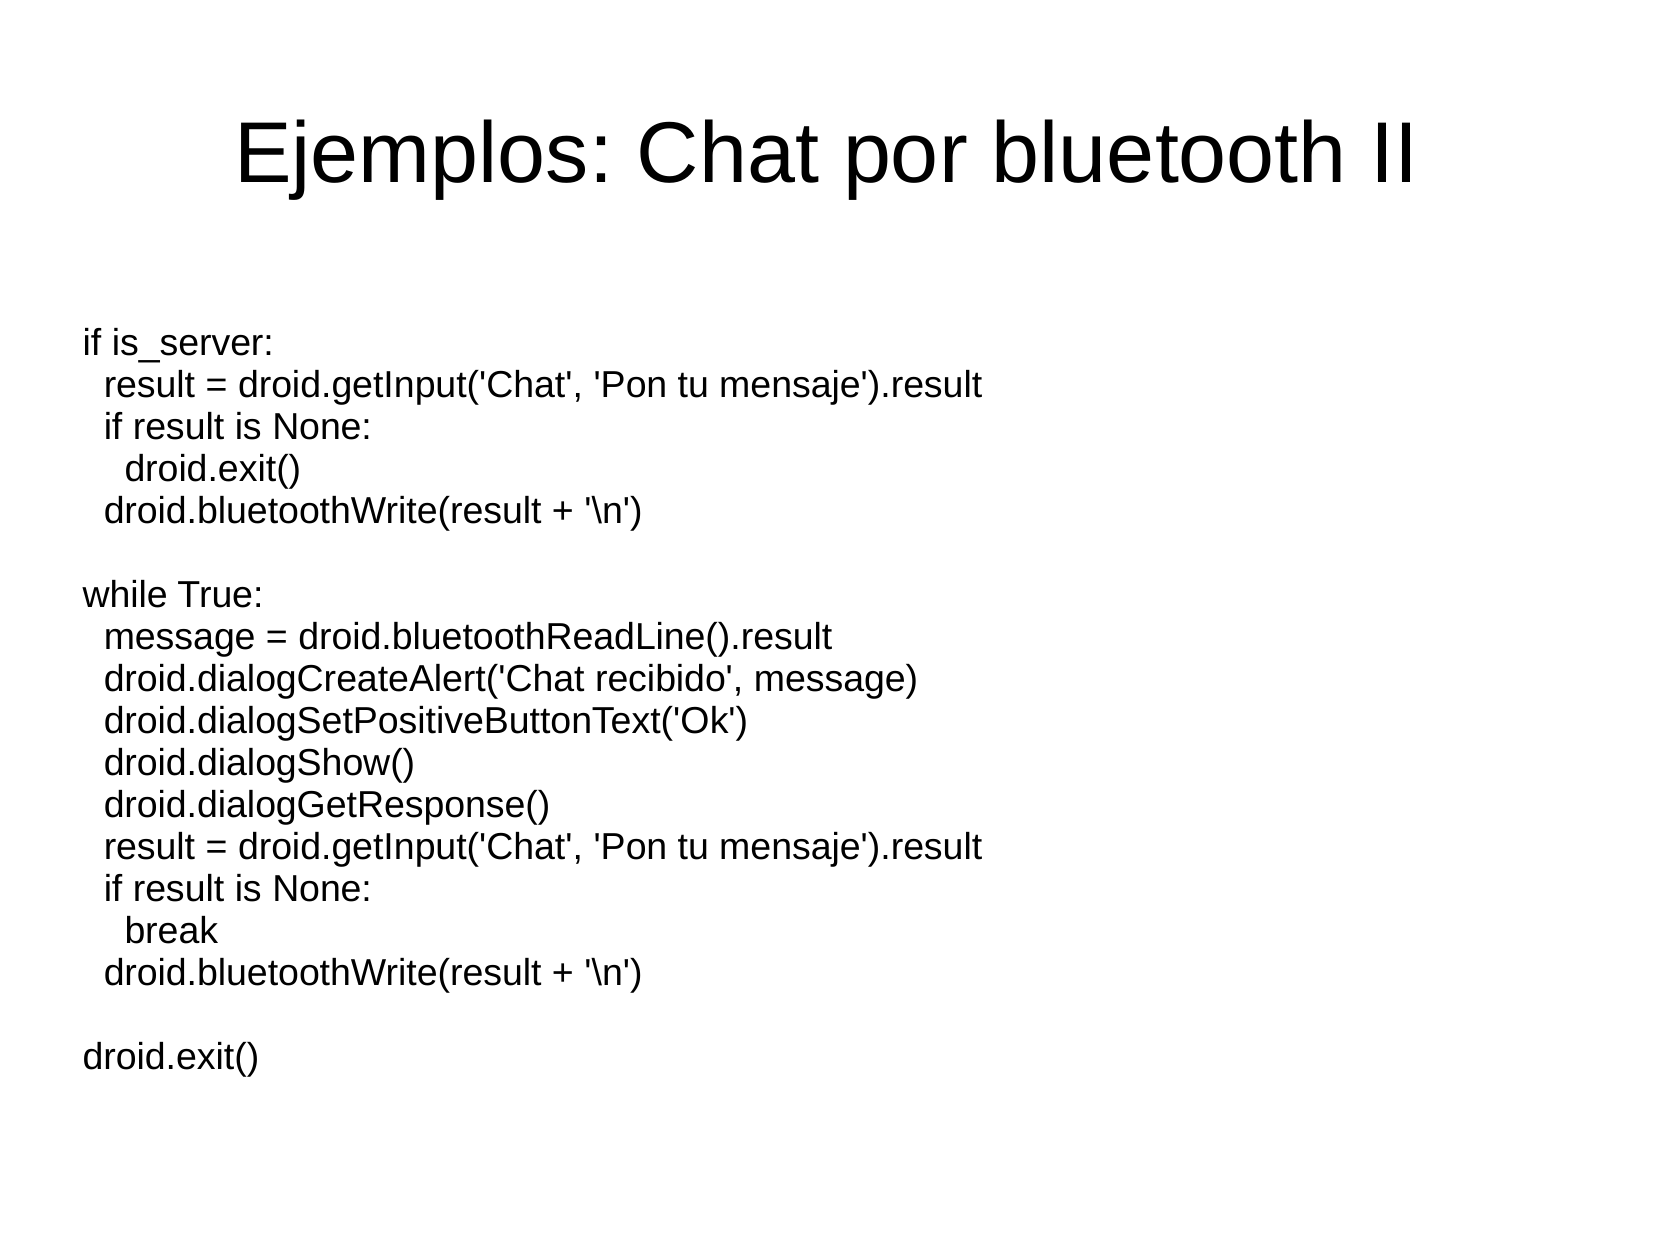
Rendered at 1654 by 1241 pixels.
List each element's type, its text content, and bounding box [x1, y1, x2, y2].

subtitle if is_server: result = droid.getInput('Chat', 'Pon tu mensaje').result if result is None: droid.exit() droid.bluetoothWrite(result + '\n') while True: message = droid.bluetoothReadLine().result droid.dialogCreateAlert('Chat recibido', message) droid.dialogSetPositiveButtonText('Ok') droid.dialogShow() droid.dialogGetResponse() result = droid.getInput('Chat', 'Pon tu mensaje').result if result is None: break droid.bluetoothWrite(result + '\n') droid.exit() [82, 290, 1571, 1109]
title Ejemplos: Chat por bluetooth II [82, 49, 1571, 257]
